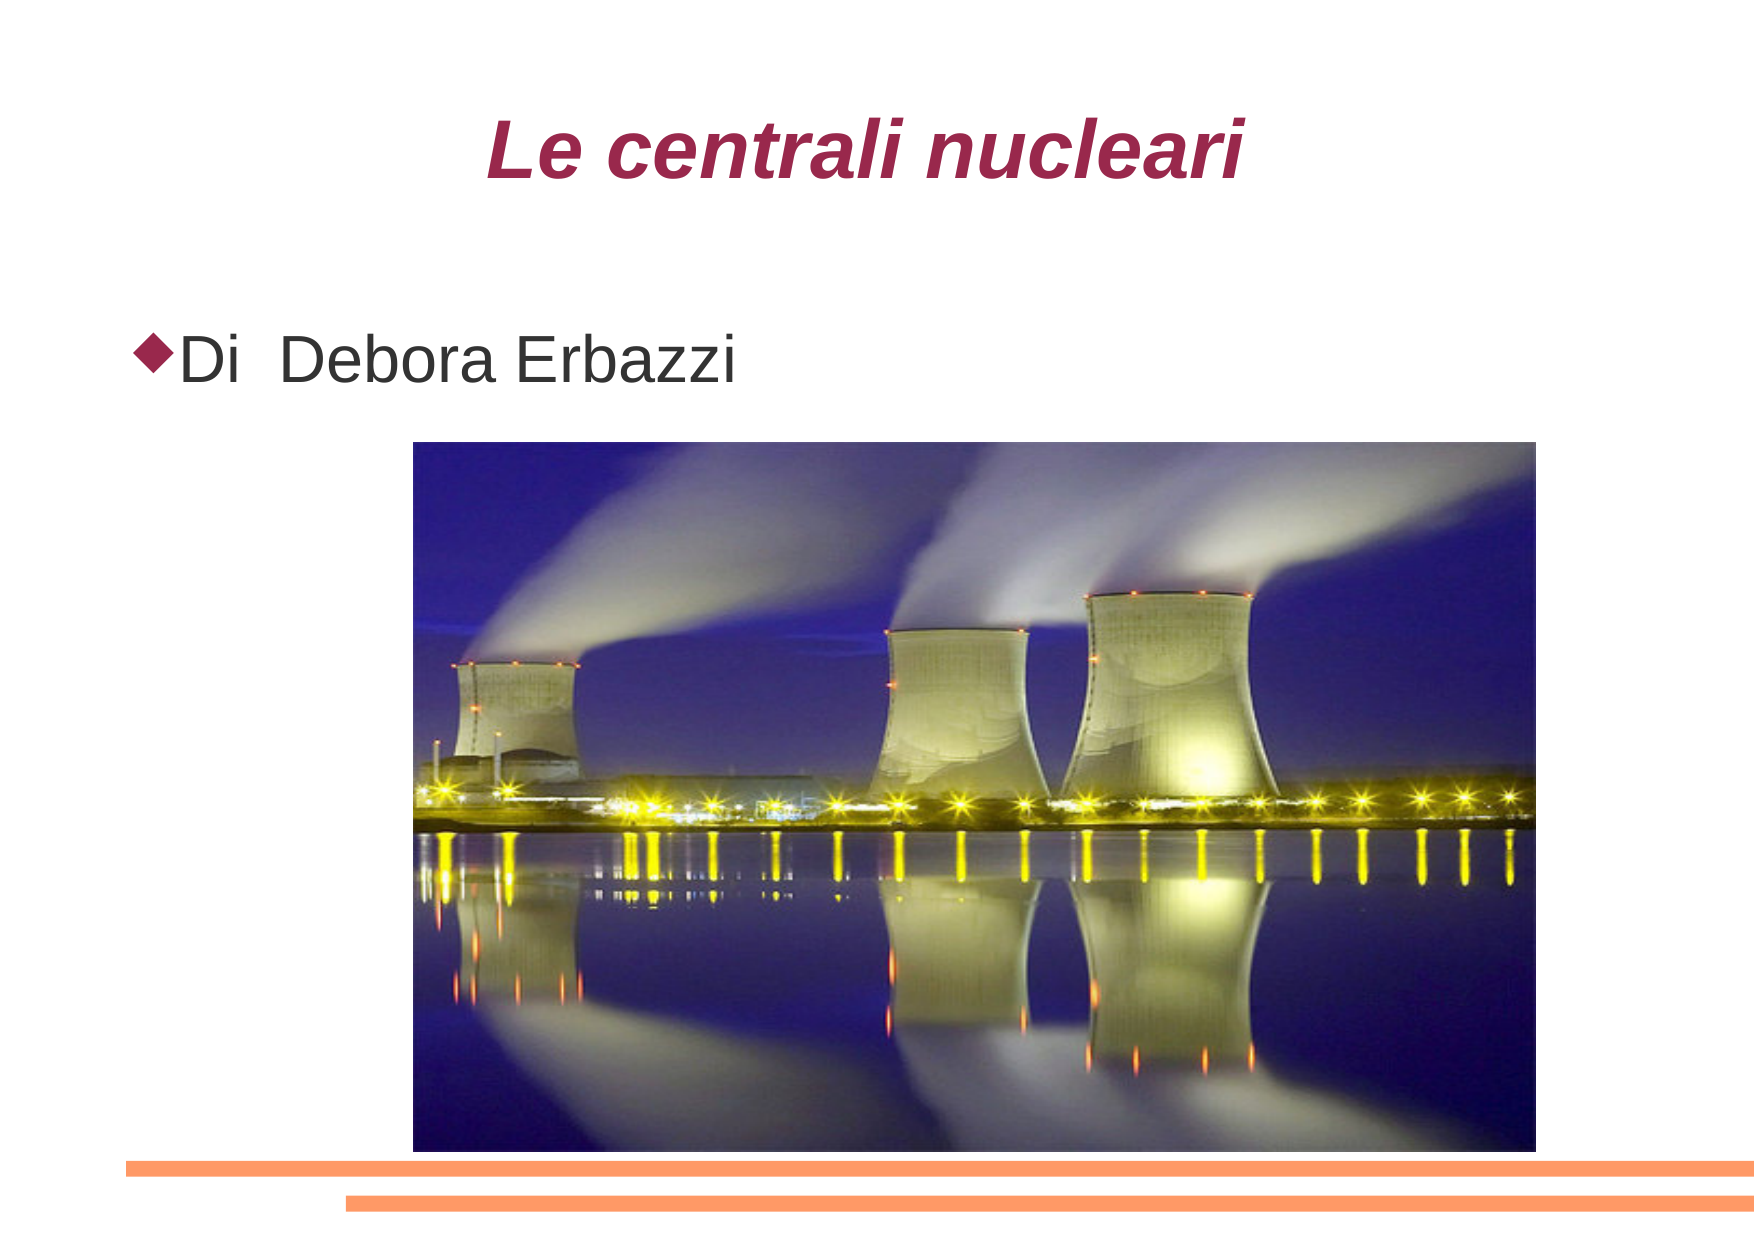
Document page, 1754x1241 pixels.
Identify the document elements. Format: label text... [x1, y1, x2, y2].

picture [413, 442, 1536, 1152]
title Le centrali nucleari [128, 46, 1627, 254]
list Di Debora Erbazzi [128, 322, 874, 1132]
